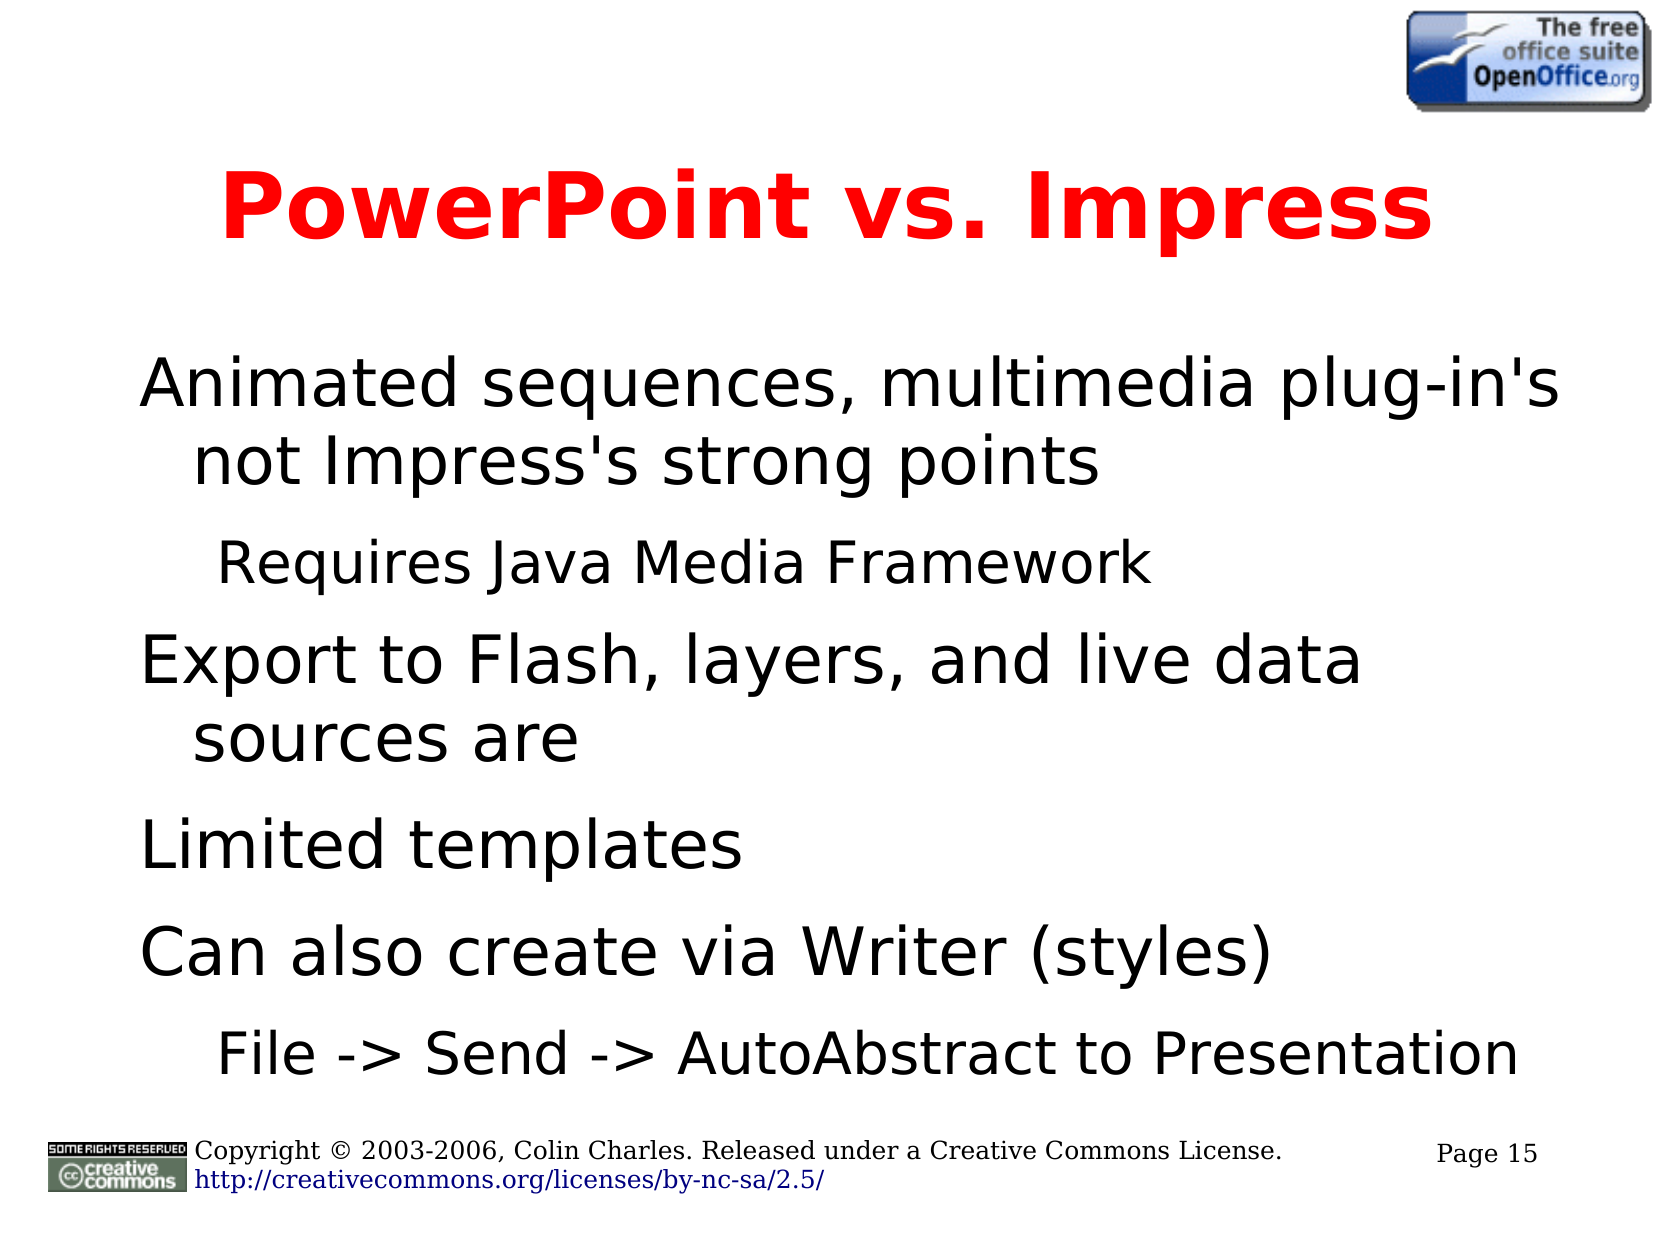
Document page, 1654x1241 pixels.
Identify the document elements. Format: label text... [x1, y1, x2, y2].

picture [1403, 0, 1654, 125]
list Animated sequences, multimedia plug-in's not Impress's strong points Requires Java Media Framework Export to Flash, layers, and live data sources are Limited templates Can also create via Writer (styles) File -> Send -> AutoAbstract to Presentation [121, 344, 1586, 1127]
picture [48, 1142, 187, 1192]
title PowerPoint vs. Impress [121, 102, 1534, 311]
